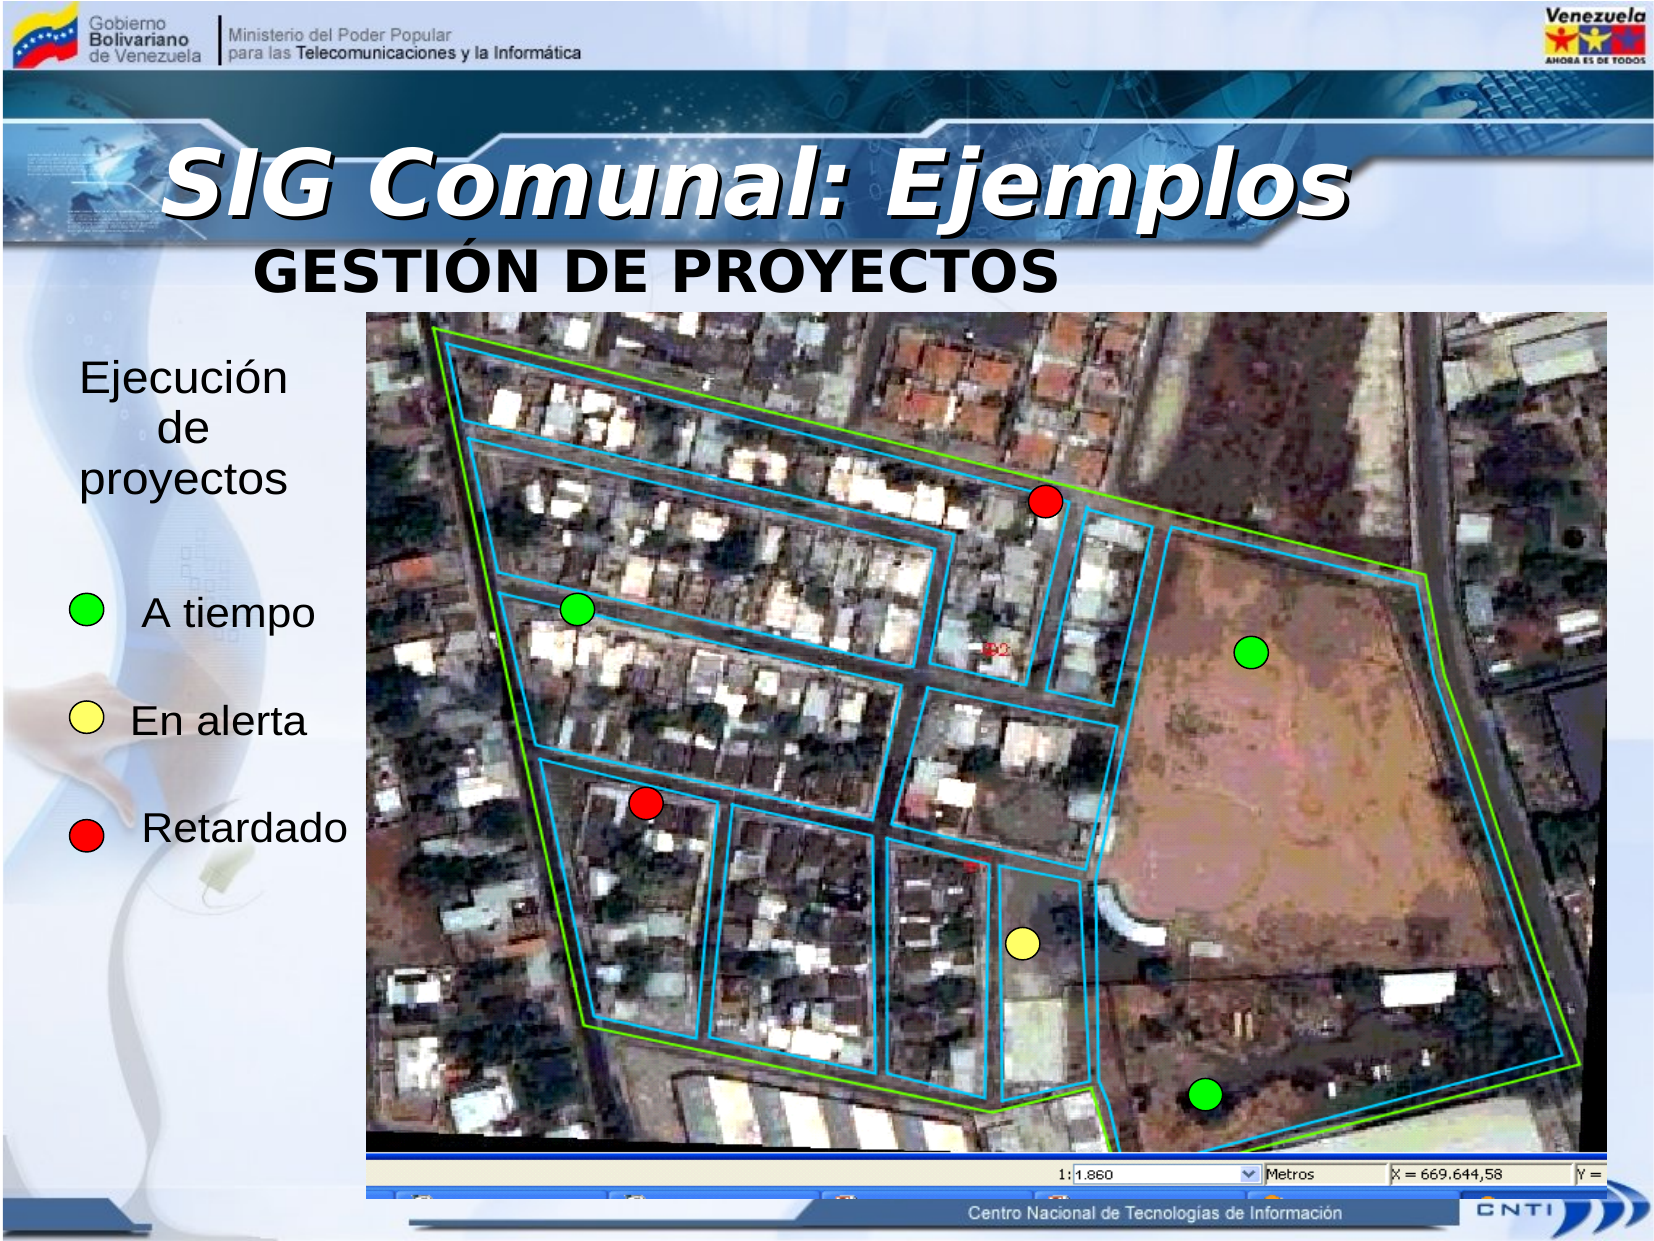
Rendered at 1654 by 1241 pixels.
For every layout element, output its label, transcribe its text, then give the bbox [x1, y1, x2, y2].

title SIG Comunal: Ejemplos [12, 79, 1501, 288]
picture [2, 1, 1654, 1241]
text_box GESTIÓN DE PROYECTOS [237, 288, 1077, 312]
